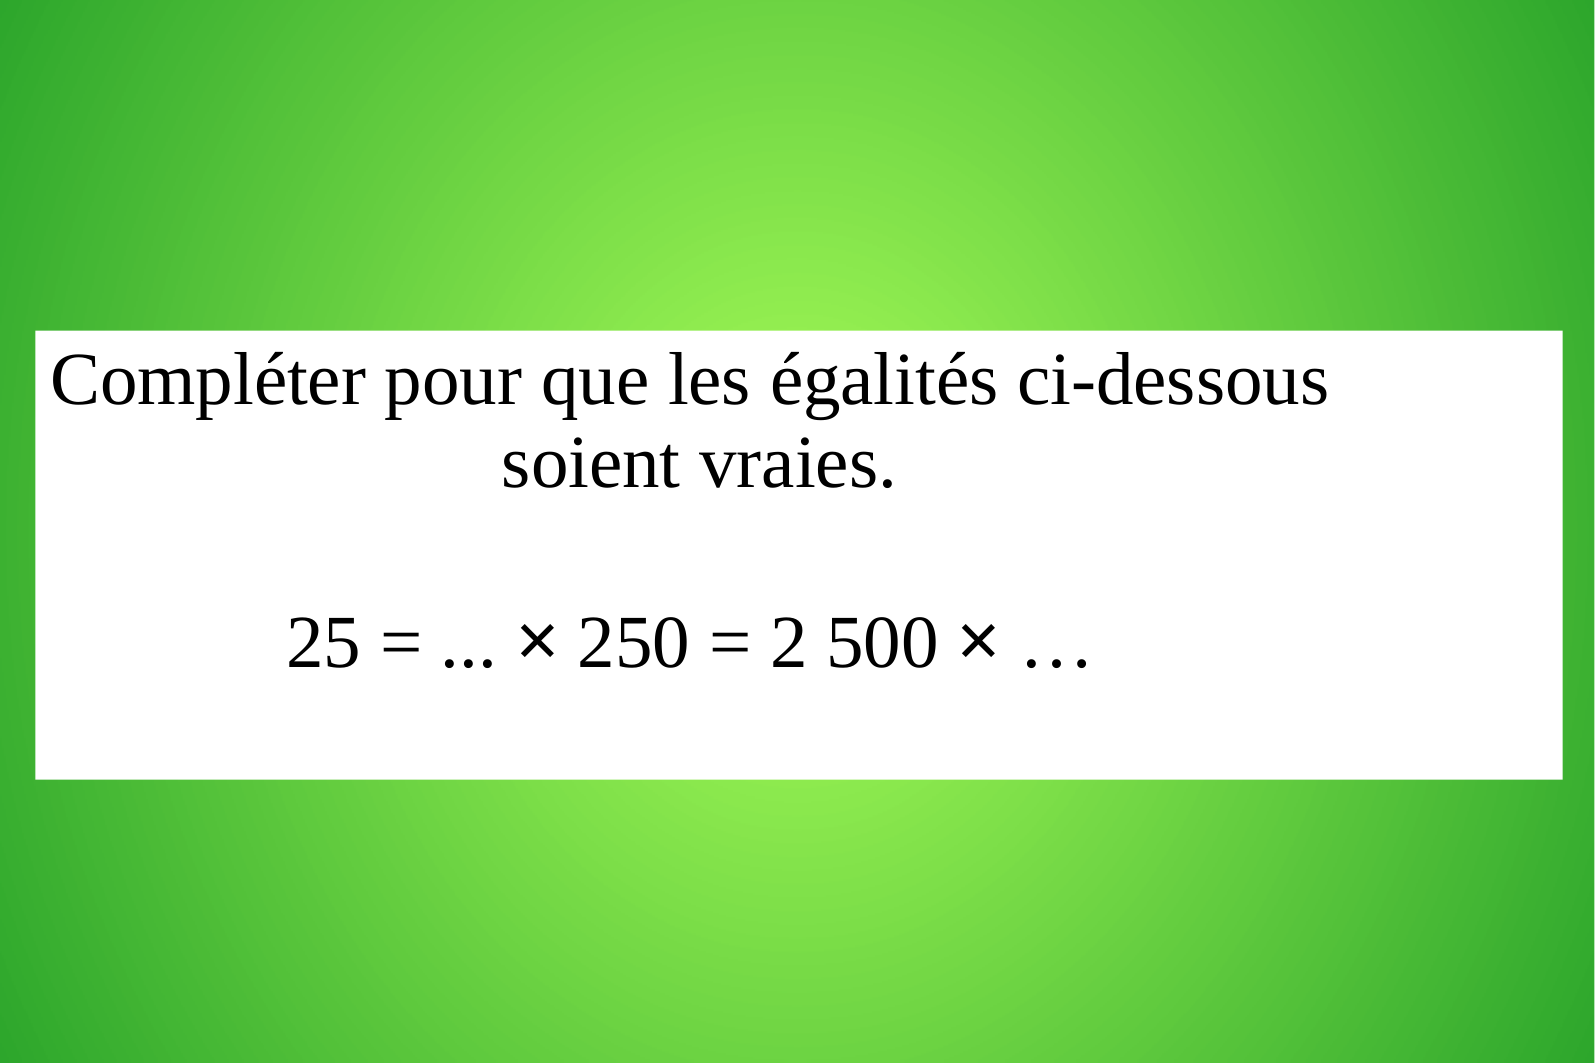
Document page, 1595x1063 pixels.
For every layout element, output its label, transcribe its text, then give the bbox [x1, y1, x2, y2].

text_box Compléter pour que les égalités ci-dessous soient vraies. 25 = ... × 250 = 2 500 × … [35, 330, 1563, 778]
picture [0, 0, 1595, 1063]
